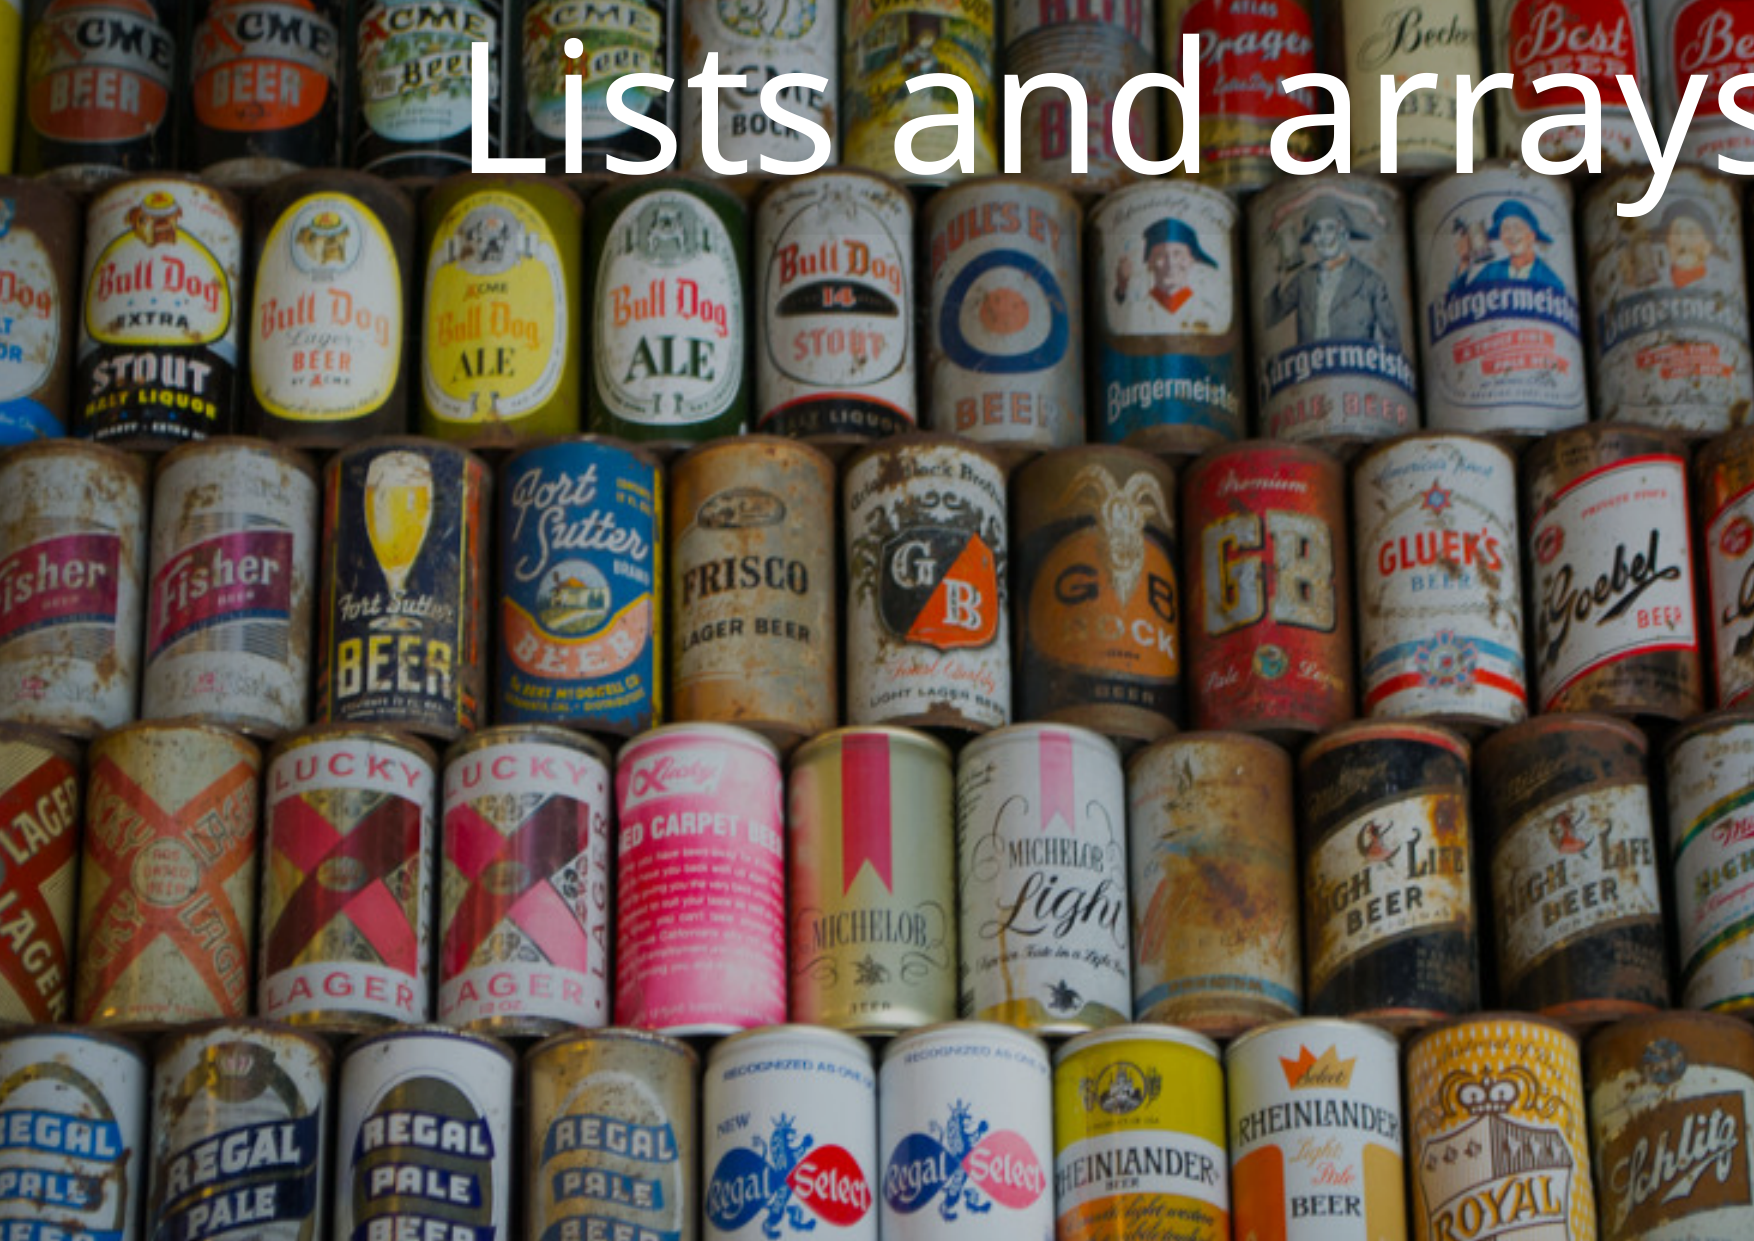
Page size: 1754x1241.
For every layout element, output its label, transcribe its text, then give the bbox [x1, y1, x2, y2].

text_box Lists and arrays [439, 0, 1754, 230]
text_box [0, 0, 1754, 1241]
